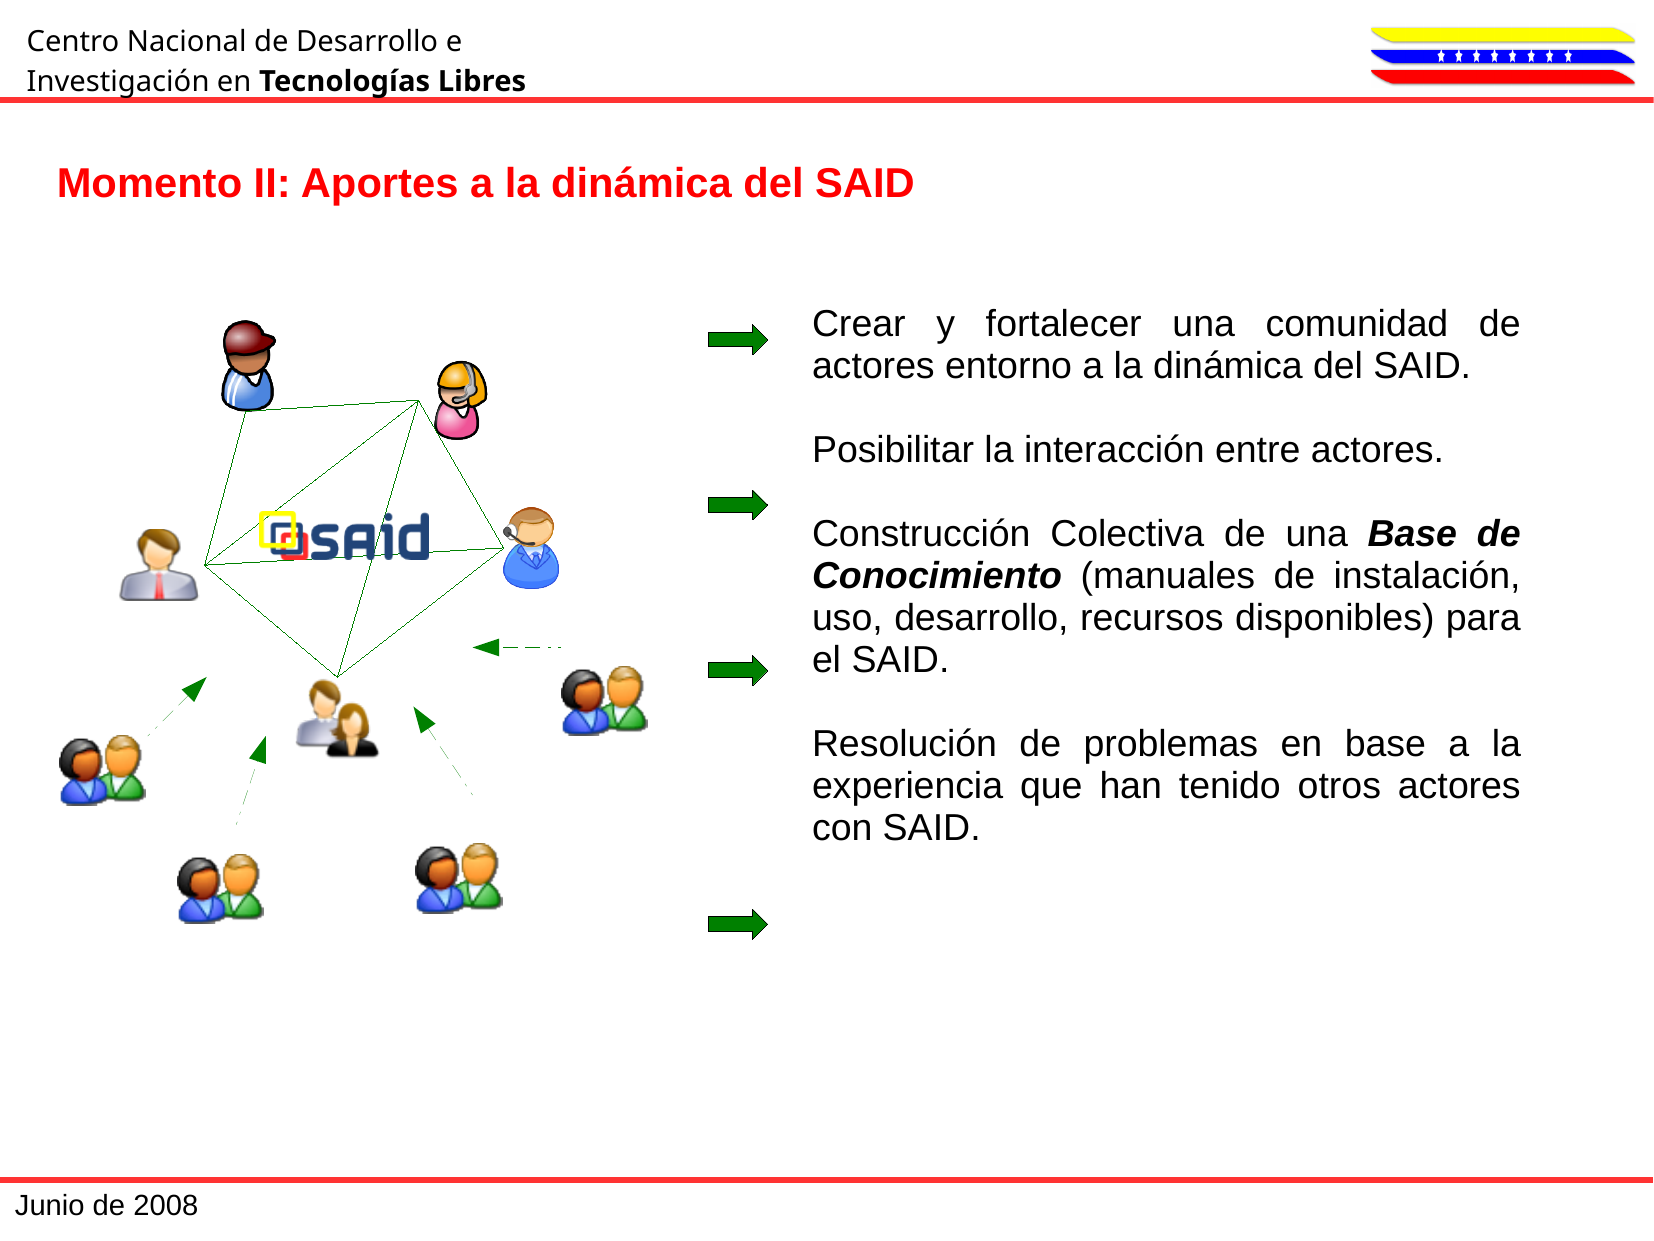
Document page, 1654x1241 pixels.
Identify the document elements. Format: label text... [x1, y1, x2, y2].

picture [177, 854, 264, 924]
picture [59, 735, 146, 806]
picture [1370, 23, 1636, 88]
picture [118, 529, 205, 601]
text_box [708, 909, 768, 940]
picture [503, 507, 559, 589]
text_box Crear y fortalecer una comunidad de actores entorno a la dinámica del SAID. Posibilitar la interacción entre actores. Construcción Colectiva de una Base de Conocimiento (manuales de instalación, uso, desarrollo, recursos disponibles) para el SAID. Resolución de problemas en base a la experiencia que han tenido otros actores con SAID. [797, 295, 1536, 1123]
text_box [708, 490, 768, 520]
text_box [708, 655, 768, 686]
picture [259, 511, 429, 560]
picture [418, 359, 500, 441]
text_box Momento II: Aportes a la dinámica del SAID [42, 152, 1034, 231]
picture [561, 666, 648, 737]
picture [415, 843, 503, 914]
picture [198, 316, 294, 412]
picture [293, 676, 382, 766]
text_box [708, 324, 768, 355]
